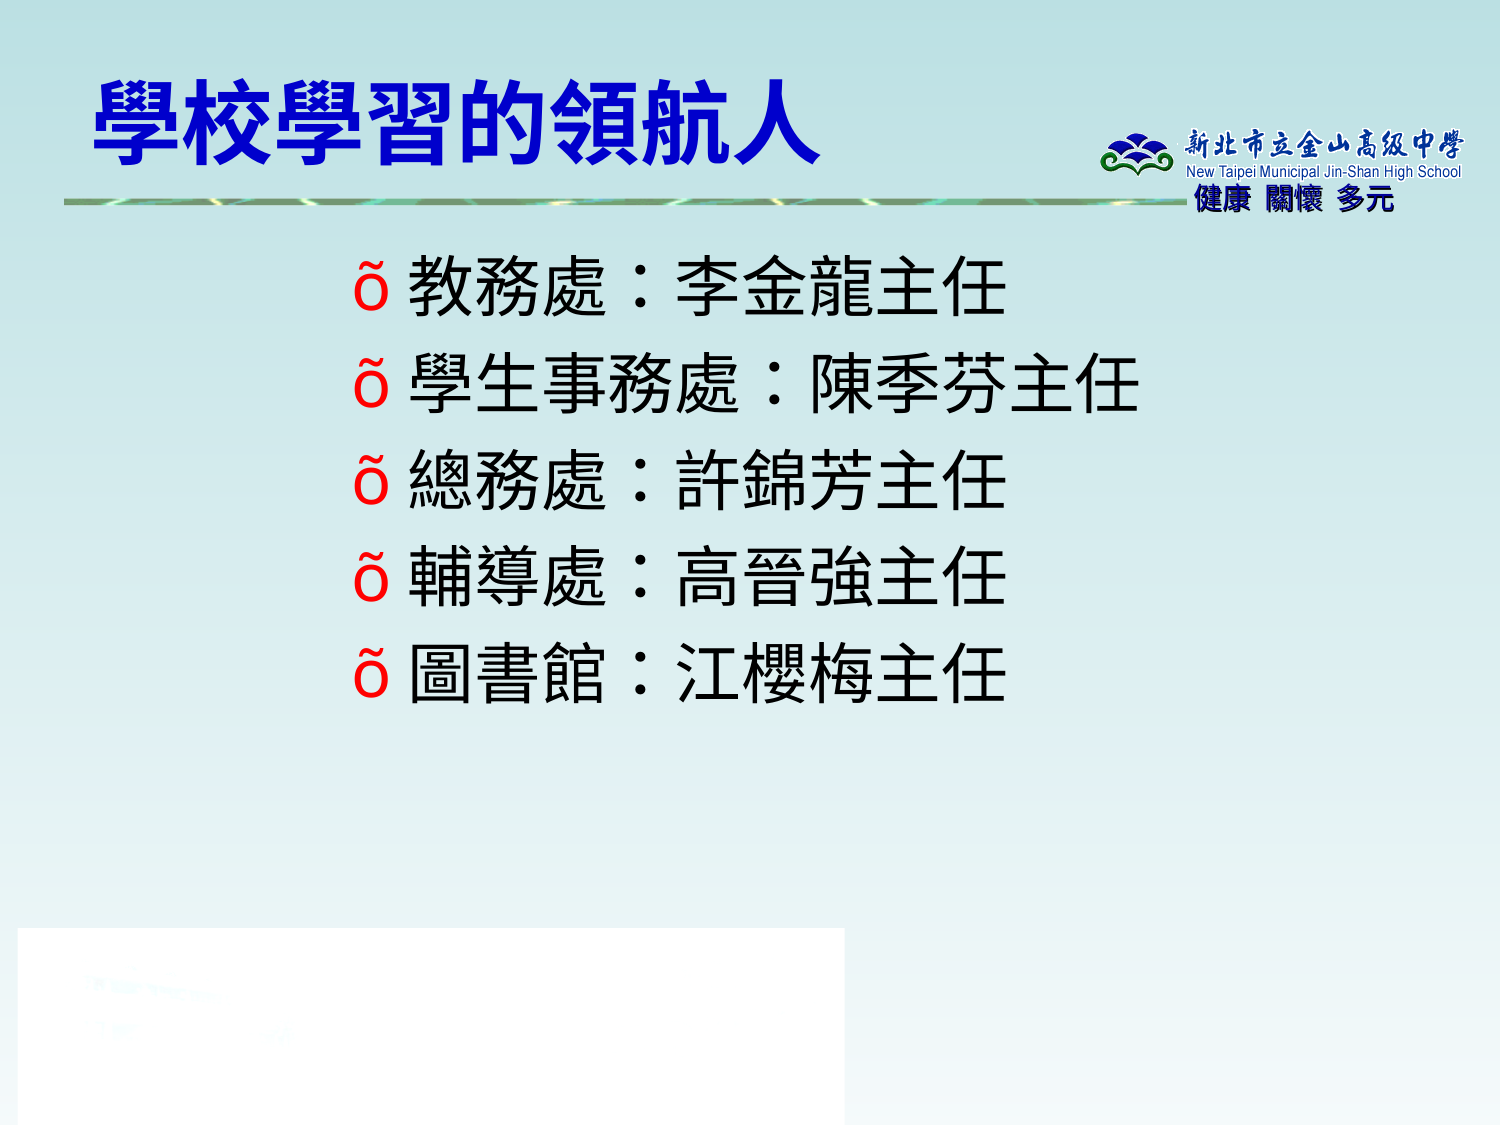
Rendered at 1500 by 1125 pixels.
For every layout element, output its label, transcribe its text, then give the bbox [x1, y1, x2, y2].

list 教務處：李金龍主任 學生事務處：陳季芬主任 總務處：許錦芳主任 輔導處：高晉強主任 圖書館：江櫻梅主任 [336, 237, 1294, 812]
title 學校學習的領航人 [75, 45, 1426, 197]
